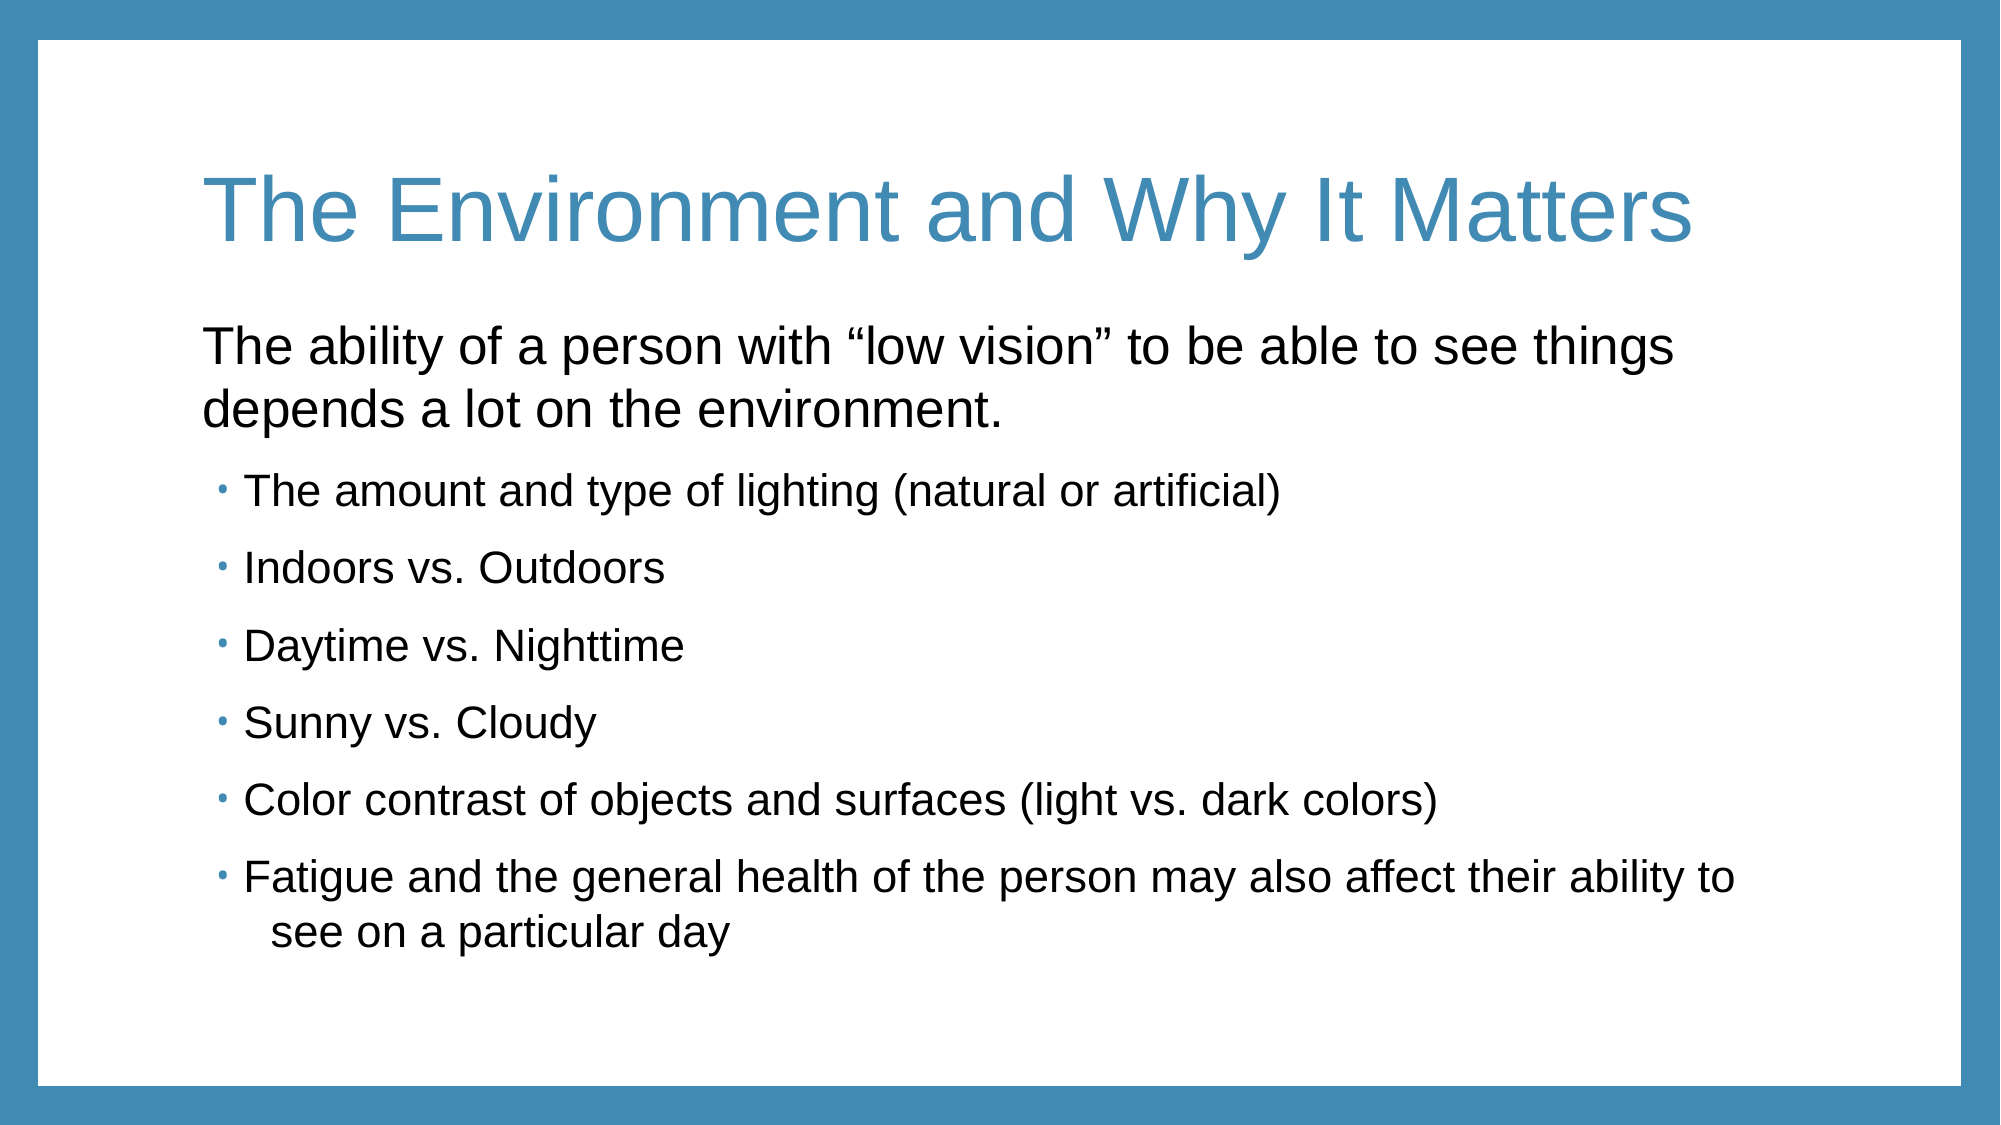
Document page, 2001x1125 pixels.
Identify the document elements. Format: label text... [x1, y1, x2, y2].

list The ability of a person with “low vision” to be able to see things depends a lot on the environment. The amount and type of lighting (natural or artificial) Indoors vs. Outdoors Daytime vs. Nighttime Sunny vs. Cloudy Color contrast of objects and surfaces (light vs. dark colors) Fatigue and the general health of the person may also affect their ability to see on a particular day [187, 303, 1808, 967]
title The Environment and Why It Matters [187, 99, 1808, 303]
